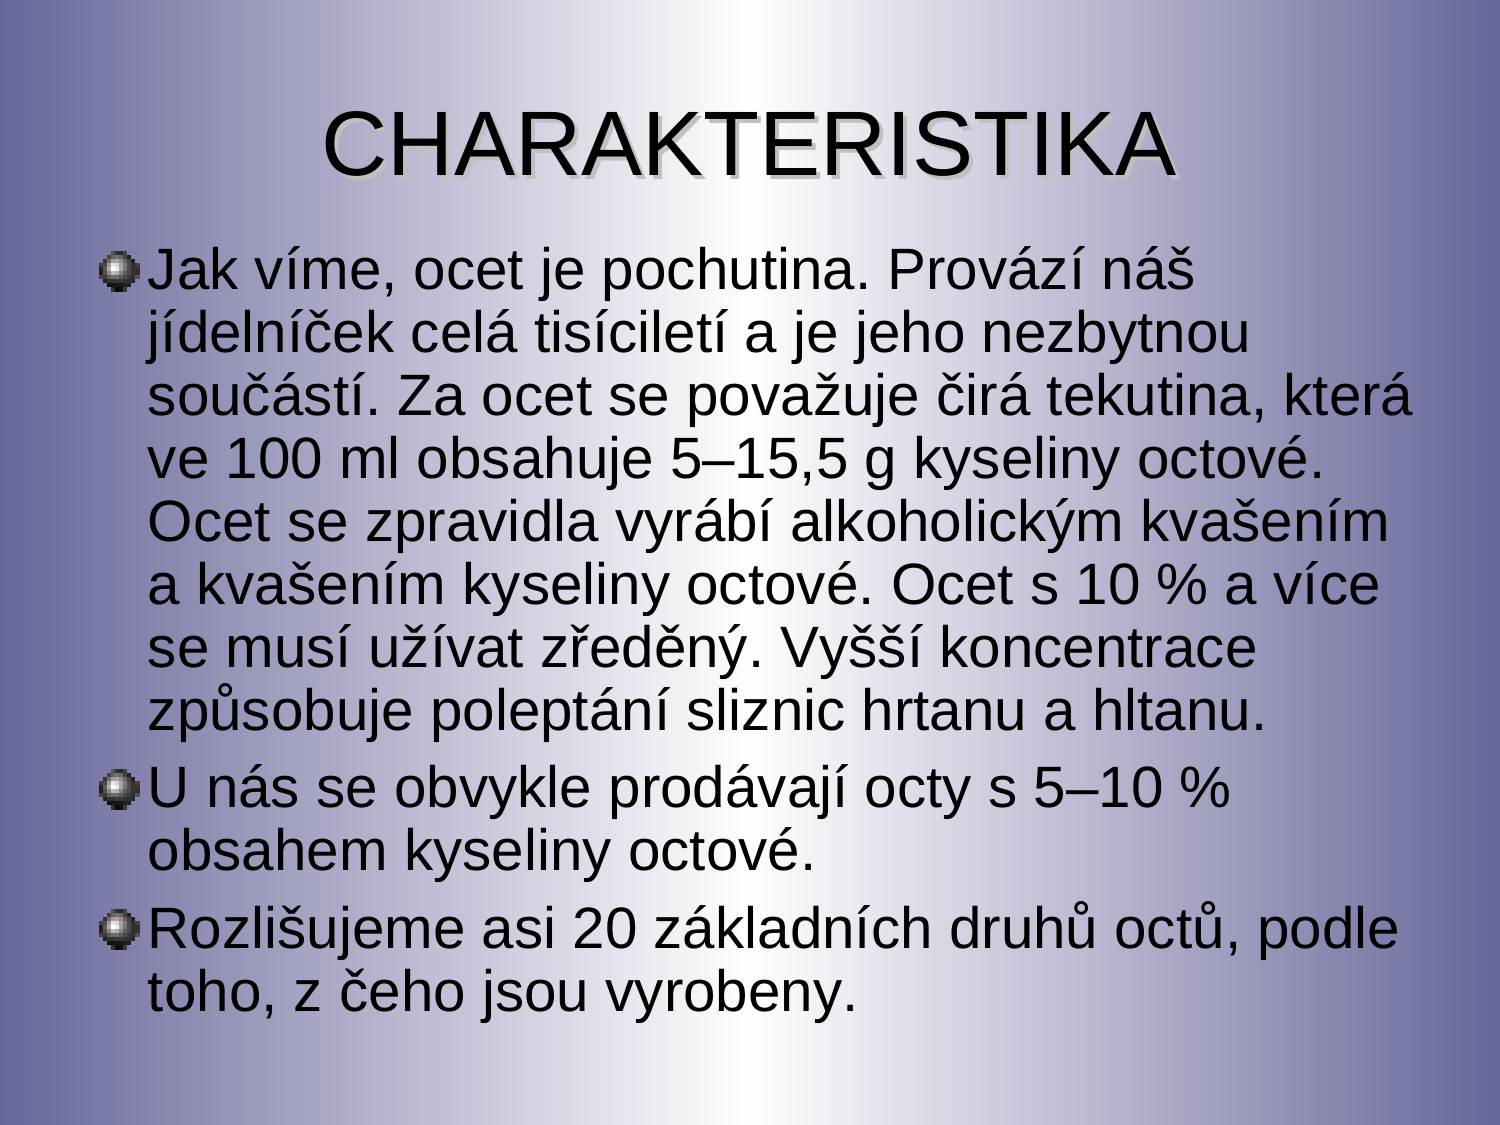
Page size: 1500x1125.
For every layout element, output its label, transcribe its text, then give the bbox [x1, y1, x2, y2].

title CHARAKTERISTIKA [75, 45, 1426, 233]
list Jak víme, ocet je pochutina. Provází náš jídelníček celá tisíciletí a je jeho nezbytnou součástí. Za ocet se považuje čirá tekutina, která ve 100 ml obsahuje 5–15,5 g kyseliny octové. Ocet se zpravidla vyrábí alkoholickým kvašením a kvašením kyseliny octové. Ocet s 10 % a více se musí užívat zředěný. Vyšší koncentrace způsobuje poleptání sliznic hrtanu a hltanu. U nás se obvykle prodávají octy s 5–10 % obsahem kyseliny octové. Rozlišujeme asi 20 základních druhů octů, podle toho, z čeho jsou vyrobeny. [76, 231, 1471, 1095]
